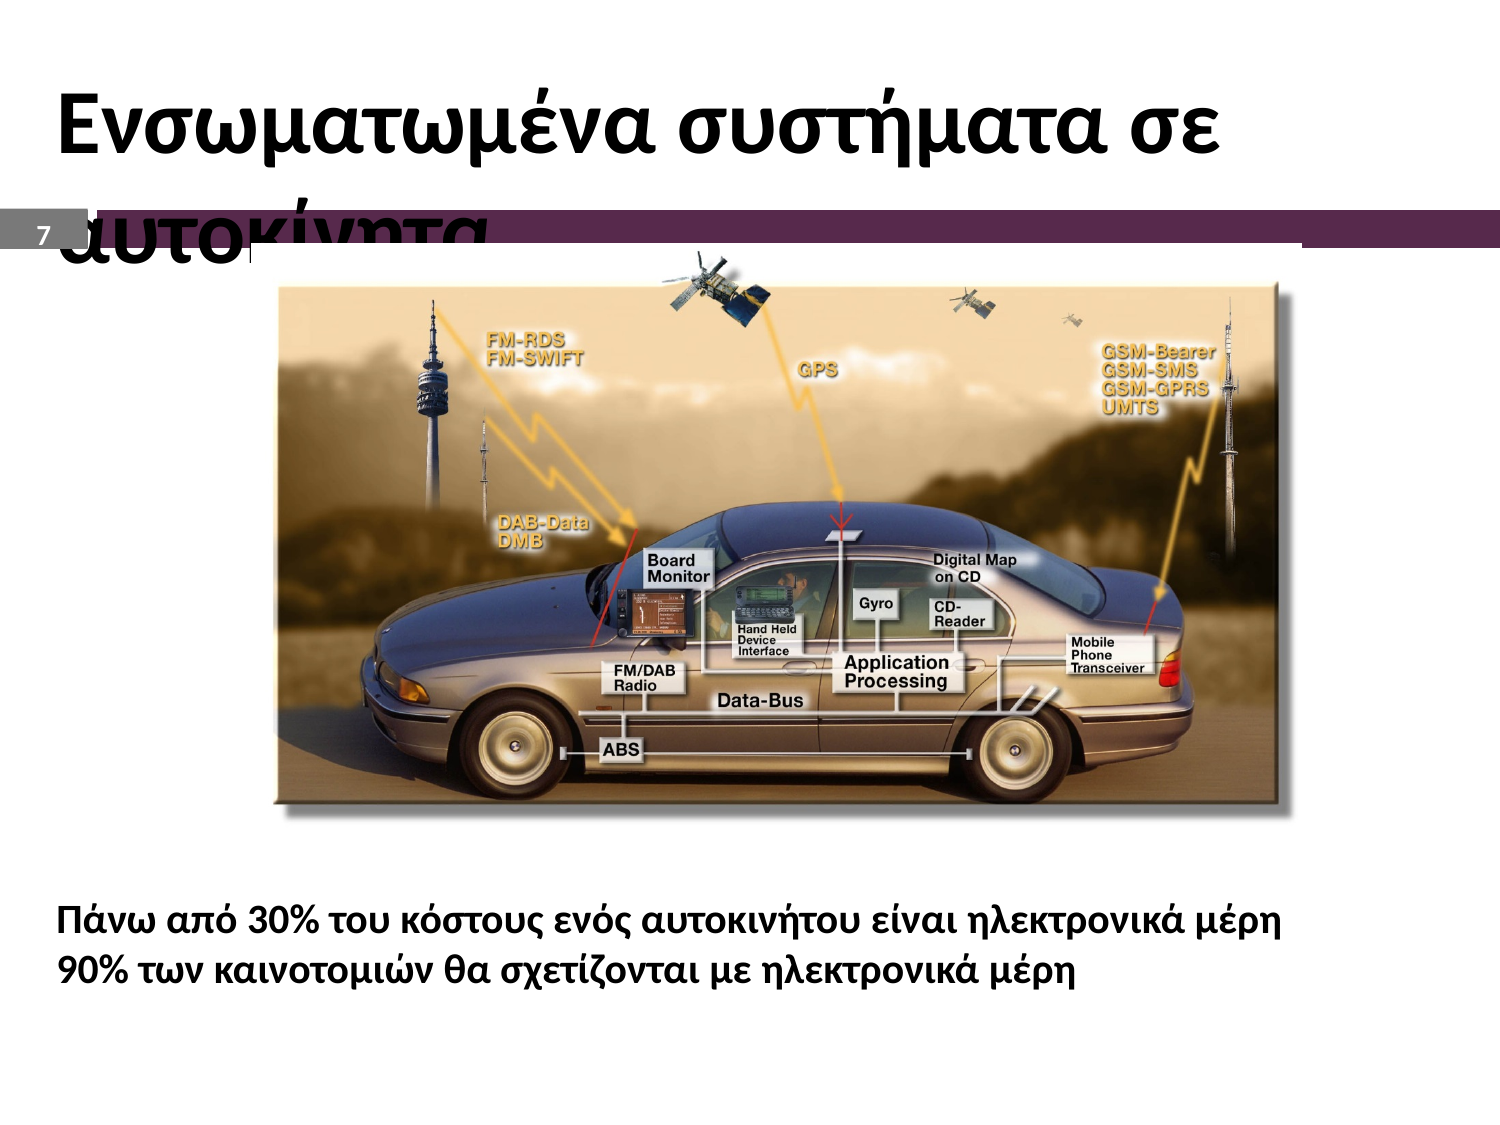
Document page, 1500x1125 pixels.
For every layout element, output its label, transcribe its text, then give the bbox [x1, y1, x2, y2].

text_box [0, 208, 88, 249]
title Ενσωματωμένα συστήματα σε αυτοκίνητα [41, 54, 1459, 168]
text_box Πάνω από 30% του κόστους ενός αυτοκινήτου είναι ηλεκτρονικά μέρη 90% των καινοτομιών θα σχετίζονται με ηλεκτρονικά μέρη [41, 884, 1459, 1001]
picture [251, 243, 1302, 867]
